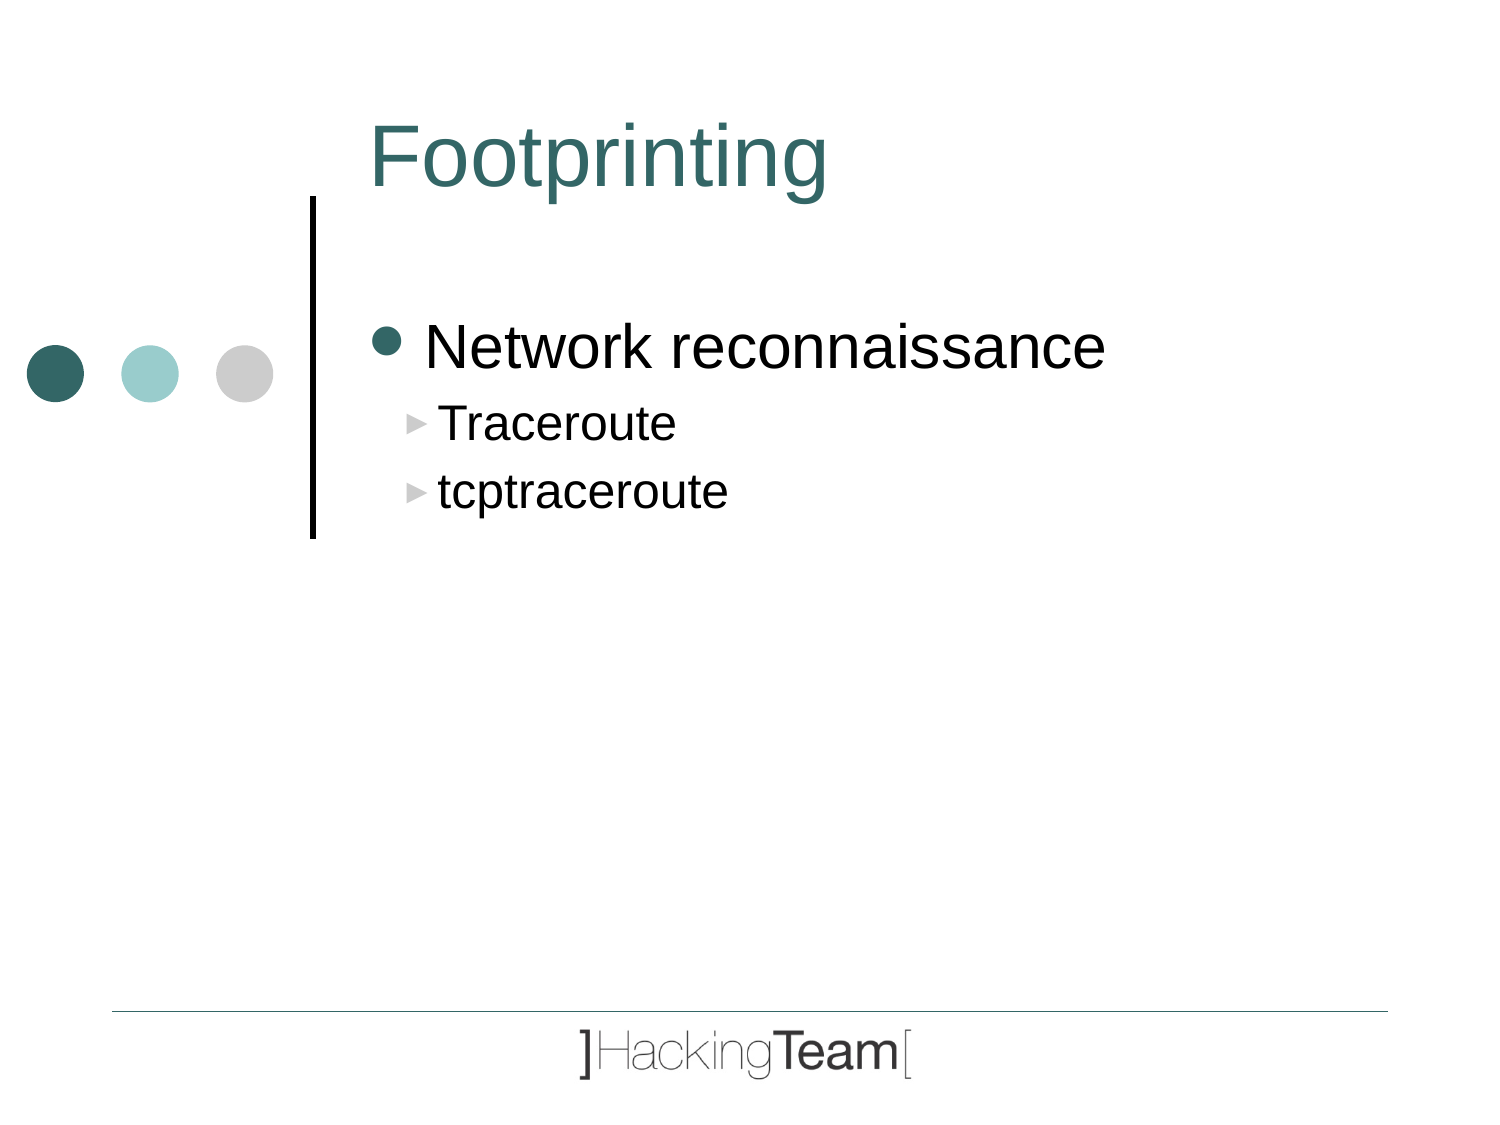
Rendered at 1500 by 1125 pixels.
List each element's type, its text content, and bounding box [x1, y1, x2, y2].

picture [574, 1041, 916, 1084]
title Footprinting [249, 38, 1401, 275]
list Network reconnaissance Traceroute tcptraceroute [249, 312, 1401, 1041]
